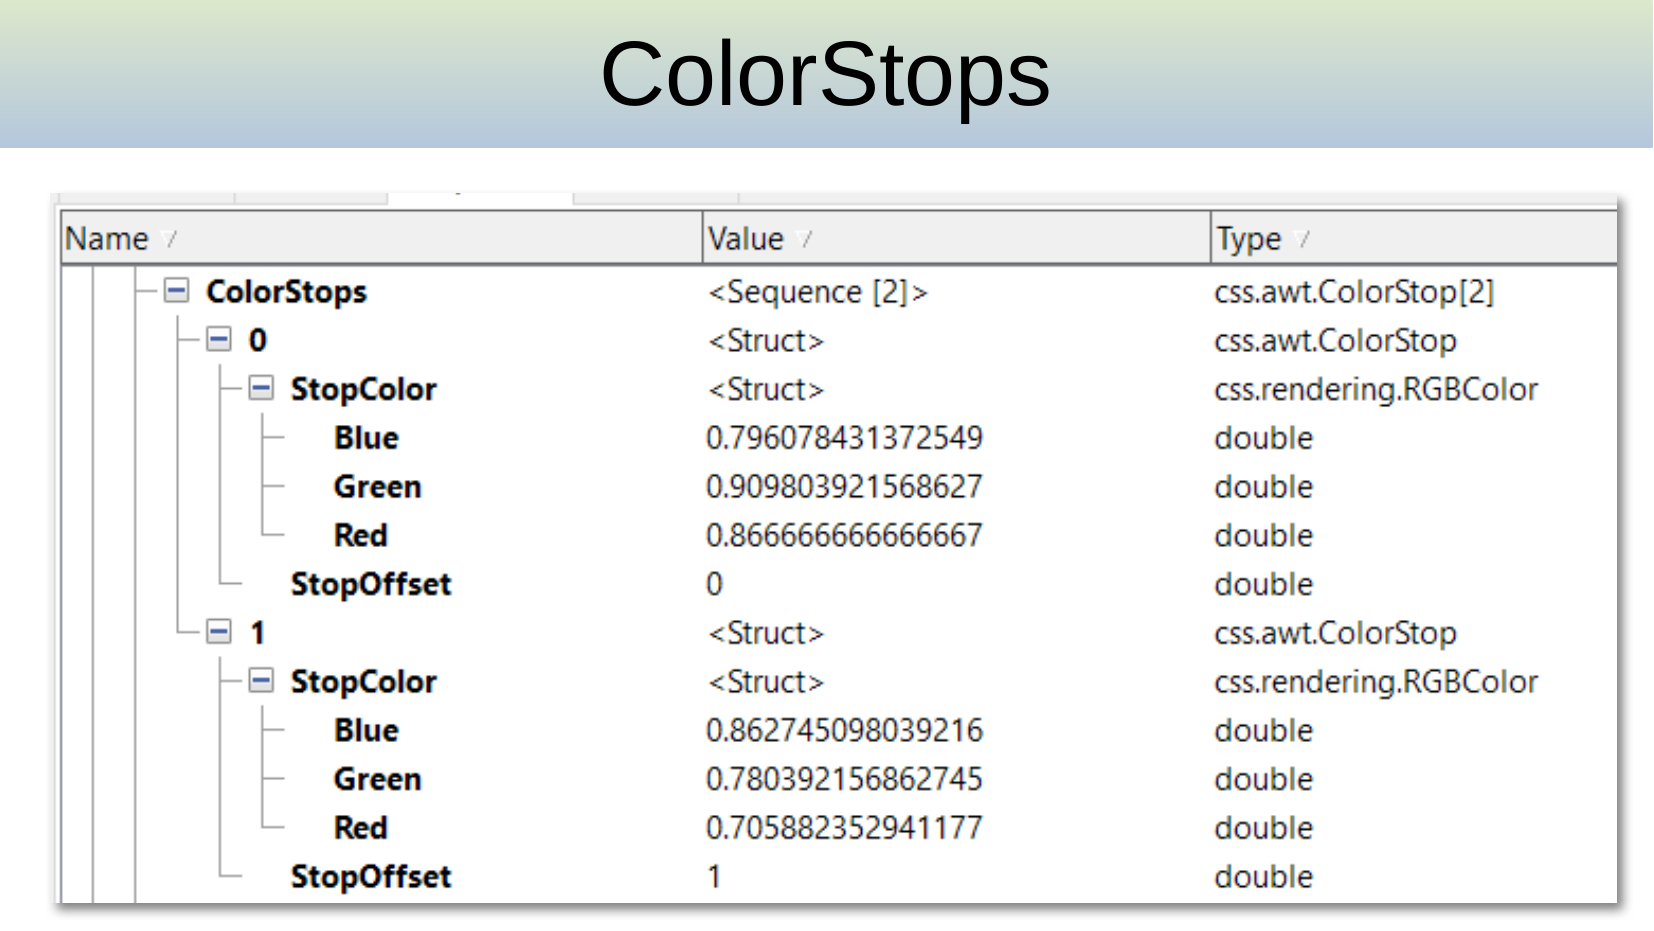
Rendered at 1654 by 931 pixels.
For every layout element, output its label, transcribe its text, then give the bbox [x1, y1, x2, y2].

title ColorStops [0, 0, 1653, 148]
picture [50, 193, 1617, 903]
